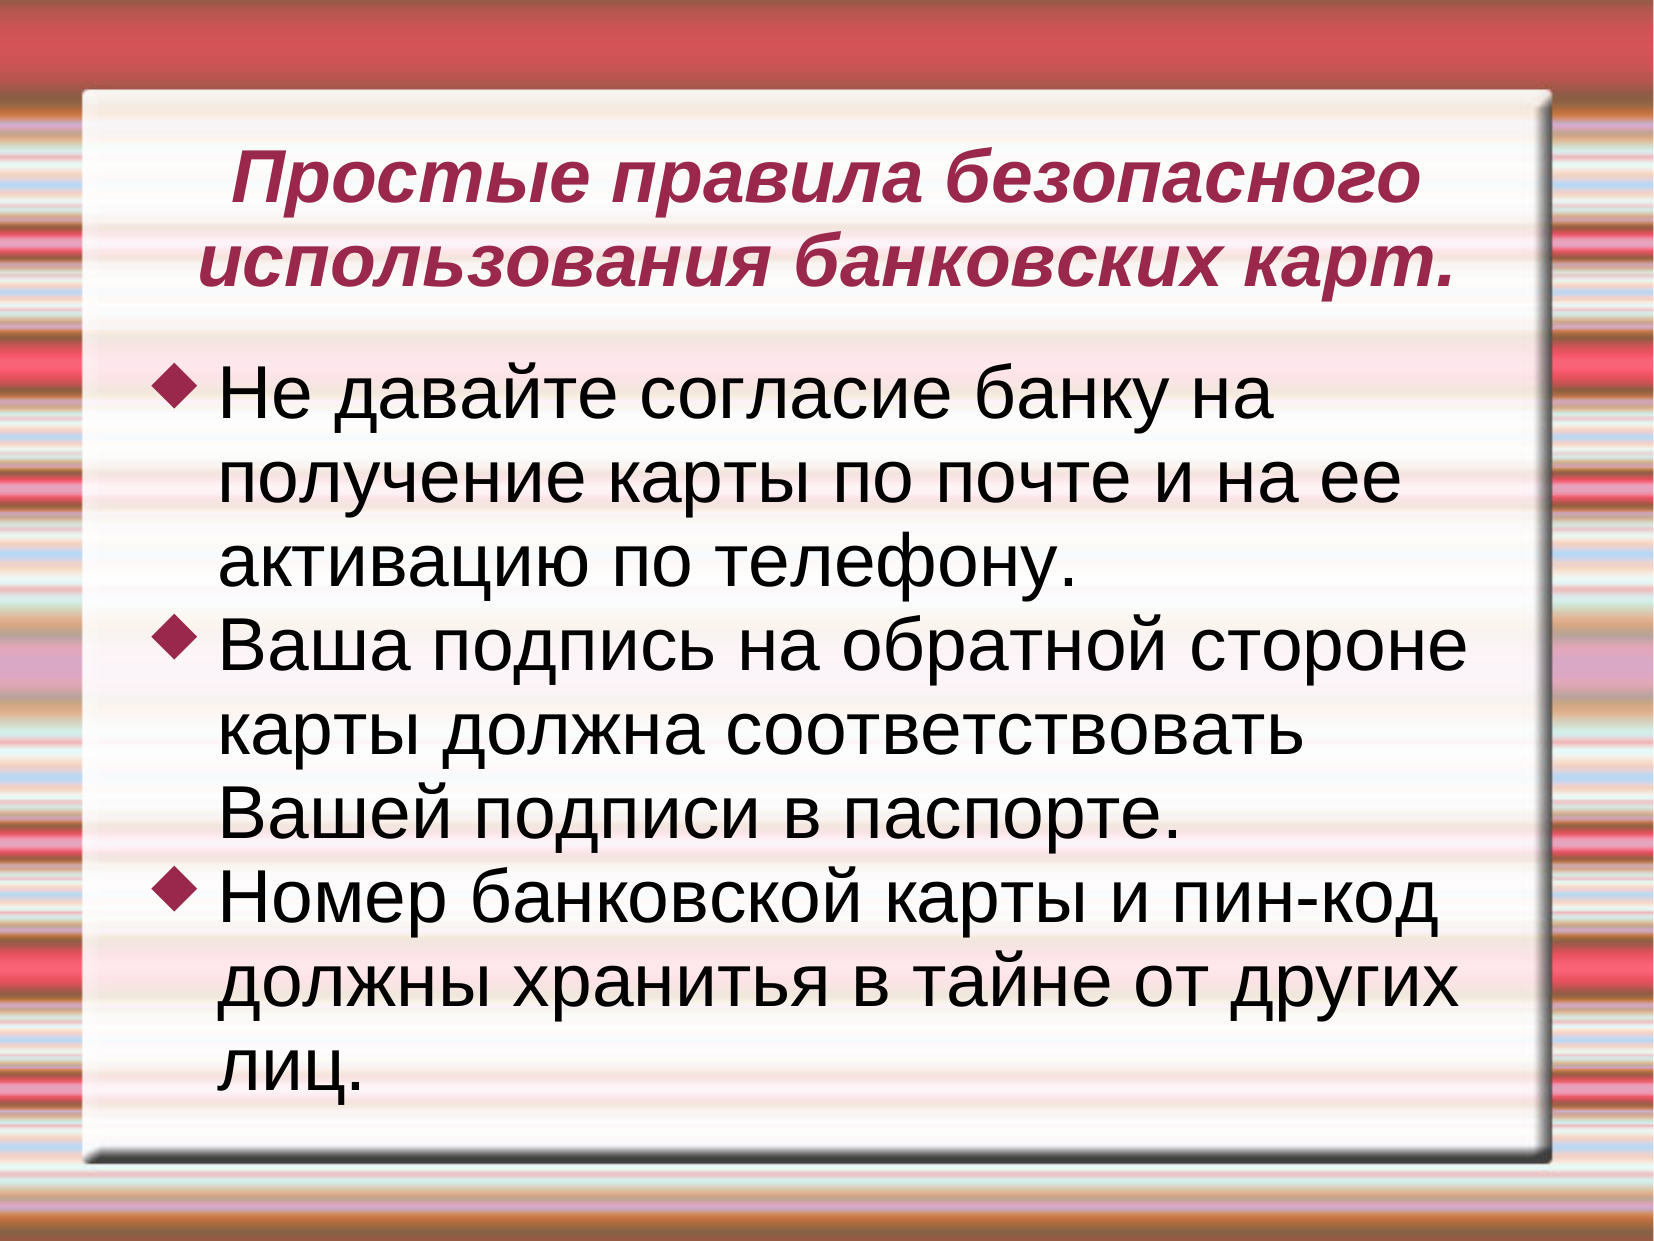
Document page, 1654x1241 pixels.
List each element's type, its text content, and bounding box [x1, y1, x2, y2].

title Простые правила безопасного использования банковских карт. [121, 92, 1534, 345]
list Не давайте согласие банку на получение карты по почте и на ее активацию по телефону. Ваша подпись на обратной стороне карты должна соответствовать Вашей подписи в паспорте. Номер банковской карты и пин-код должны хранитья в тайне от других лиц. [134, 350, 1516, 1132]
picture [0, 0, 1654, 1241]
